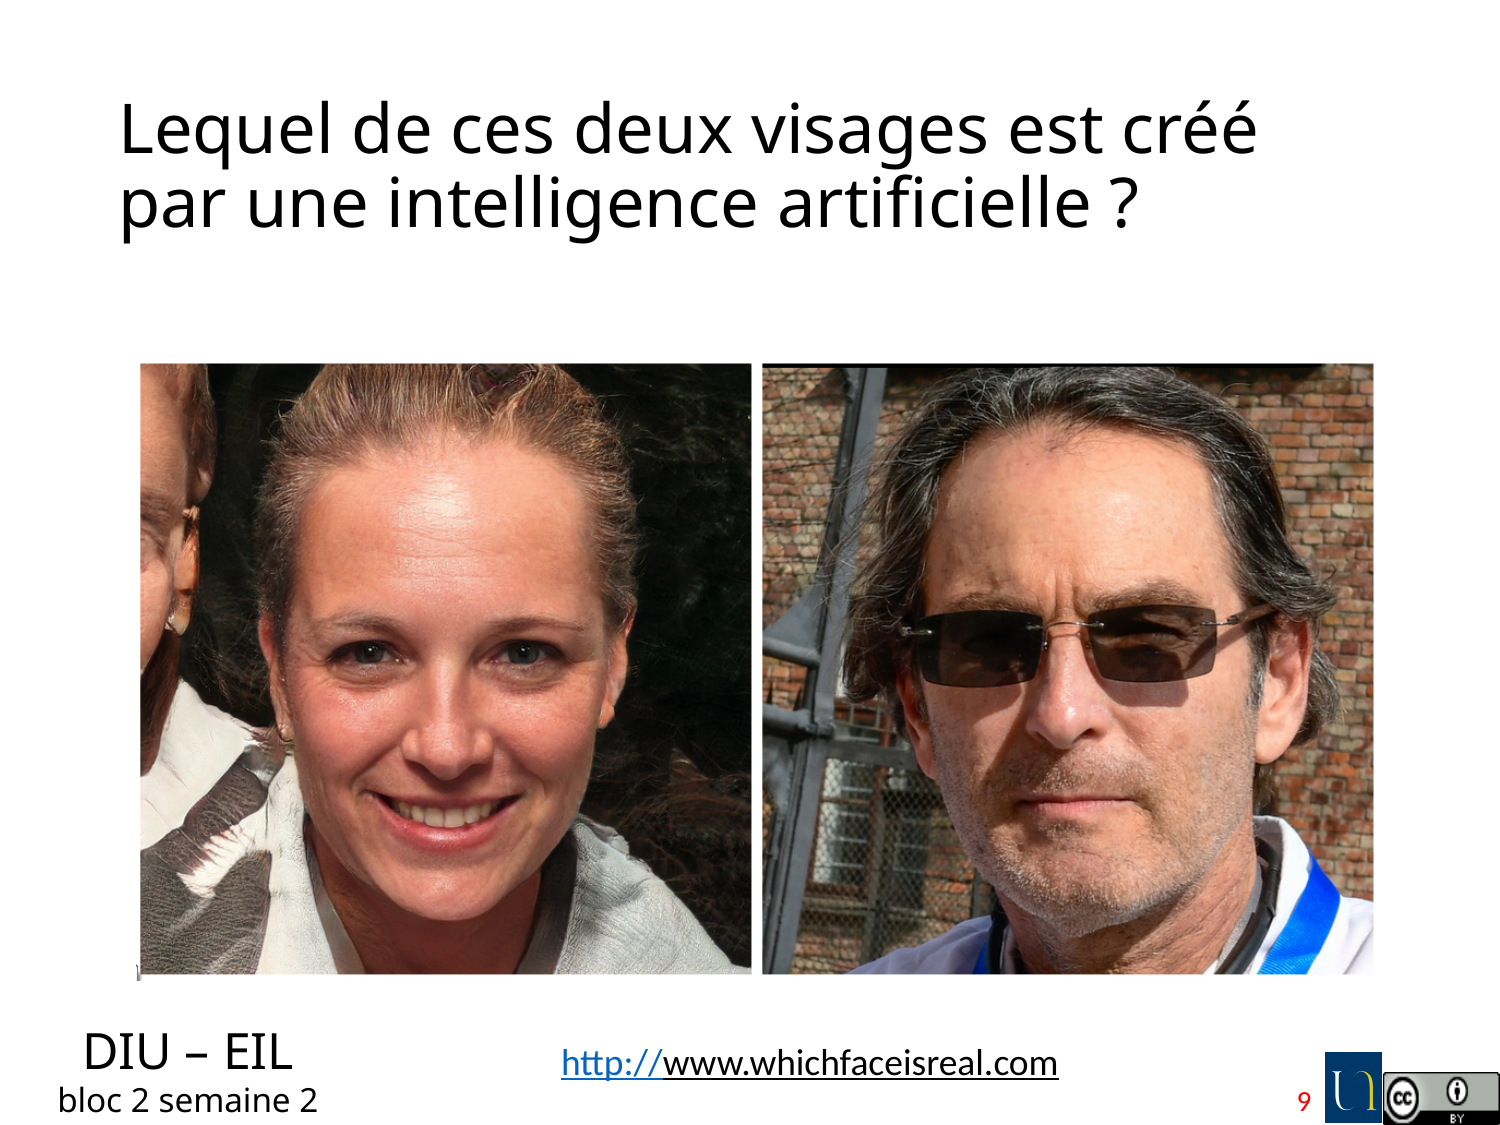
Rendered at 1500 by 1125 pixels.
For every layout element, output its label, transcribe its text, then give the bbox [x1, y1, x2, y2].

text_box http://www.whichfaceisreal.com [546, 1030, 1083, 1091]
picture [1383, 1072, 1500, 1125]
picture [136, 357, 1379, 981]
title Lequel de ces deux visages est créé par une intelligence artificielle ? [103, 59, 1397, 278]
slide_number <numéro> [1240, 1070, 1327, 1125]
picture [1325, 1052, 1382, 1123]
